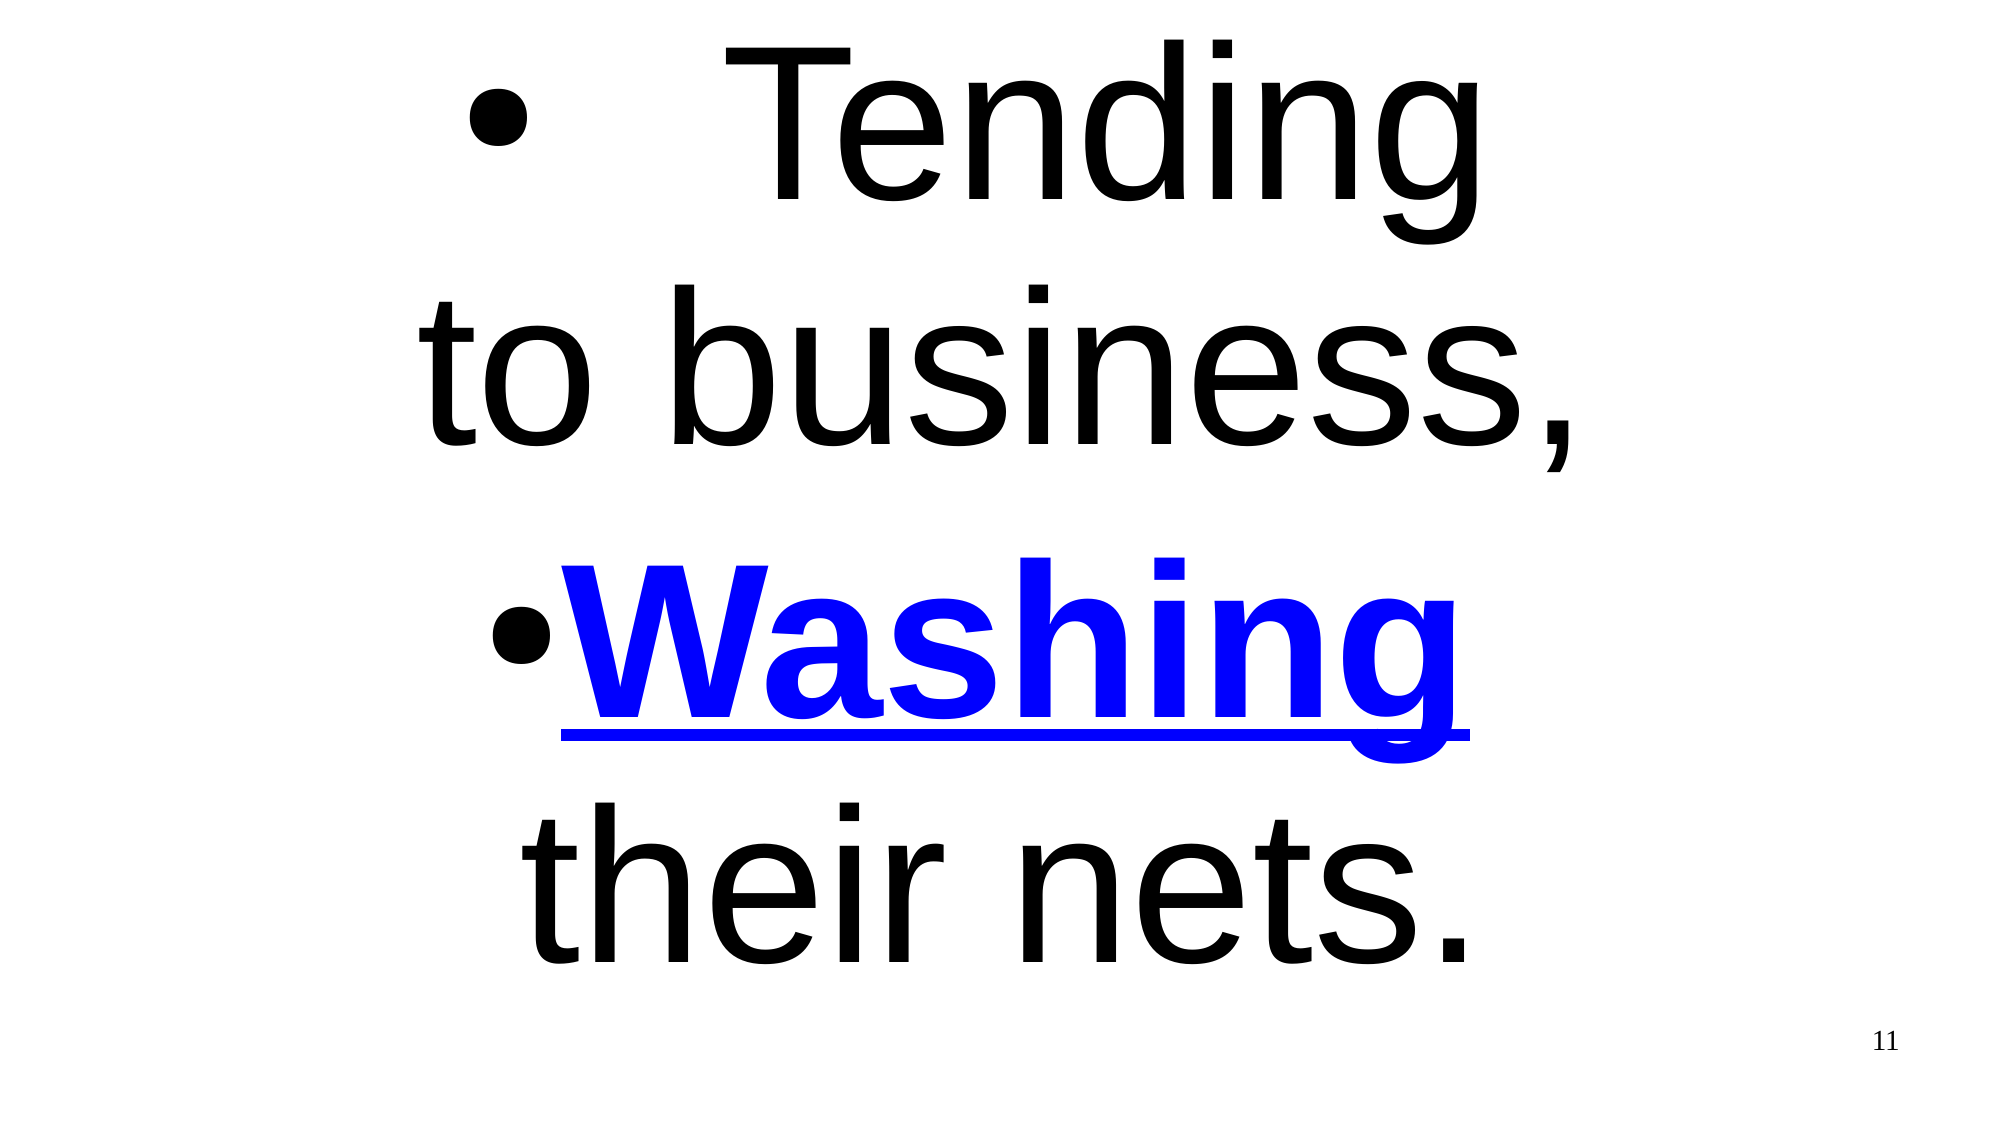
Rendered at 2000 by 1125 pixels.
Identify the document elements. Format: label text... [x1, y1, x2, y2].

list Tending to business, Washing their nets. [0, 0, 1996, 1123]
